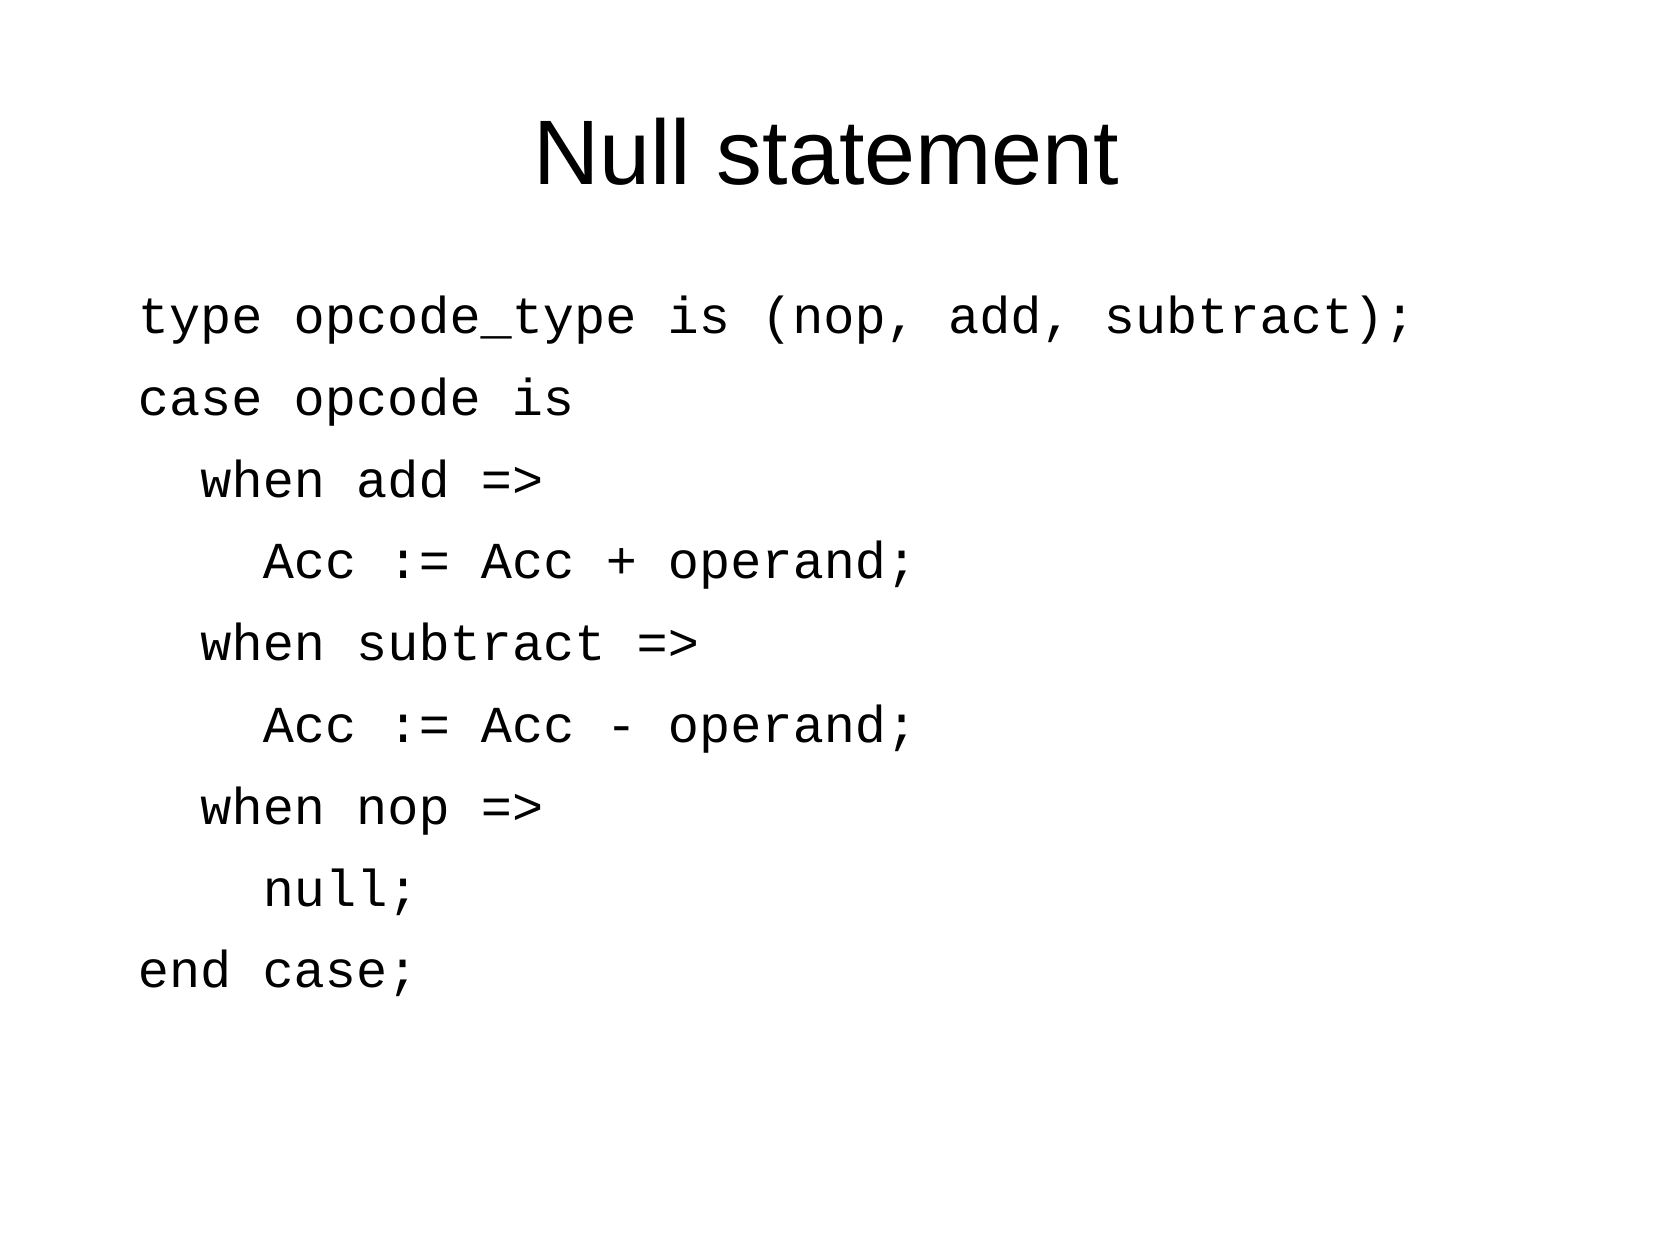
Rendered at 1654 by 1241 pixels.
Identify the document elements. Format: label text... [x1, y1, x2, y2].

list type opcode_type is (nop, add, subtract); case opcode is when add => Acc := Acc + operand; when subtract => Acc := Acc - operand; when nop => null; end case; [82, 290, 1571, 1010]
title Null statement [82, 49, 1571, 257]
